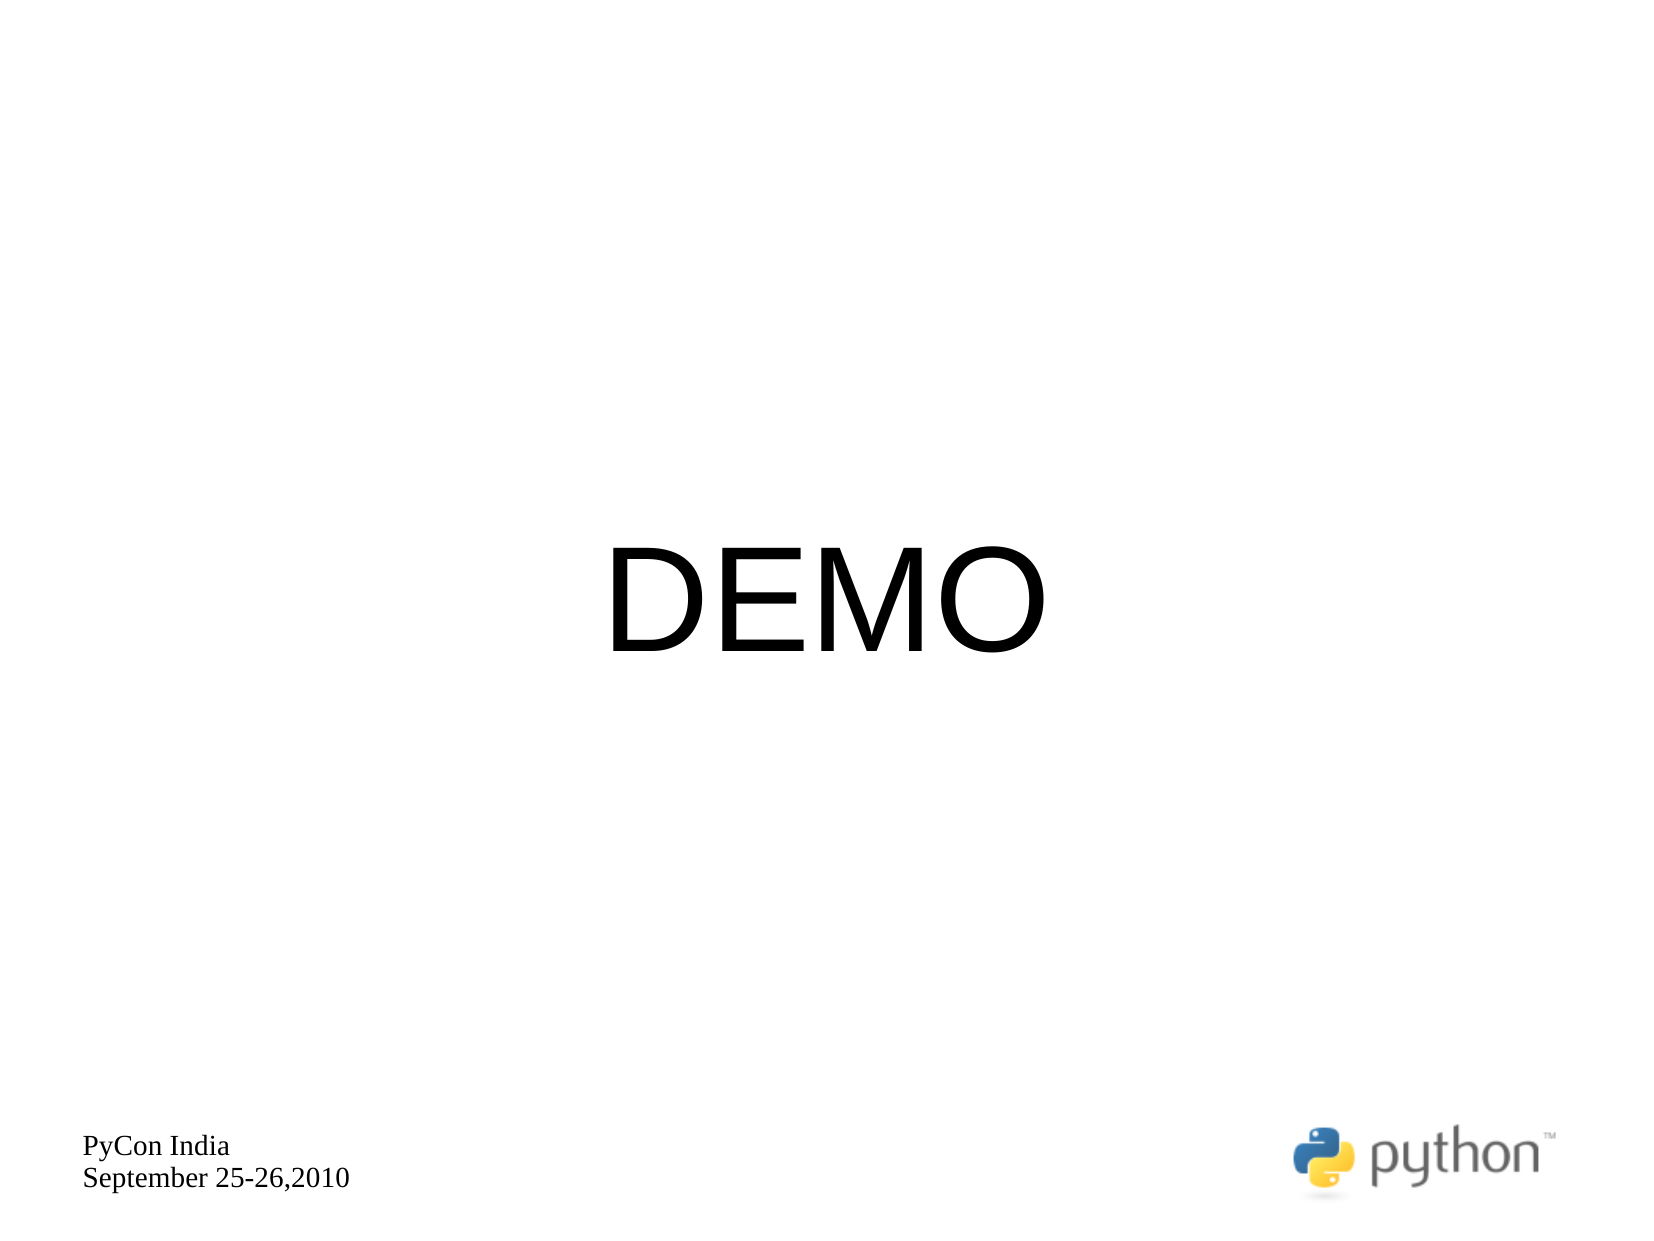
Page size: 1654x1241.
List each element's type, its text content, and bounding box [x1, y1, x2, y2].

text_box DEMO [383, 507, 1270, 691]
picture [1250, 1109, 1581, 1221]
